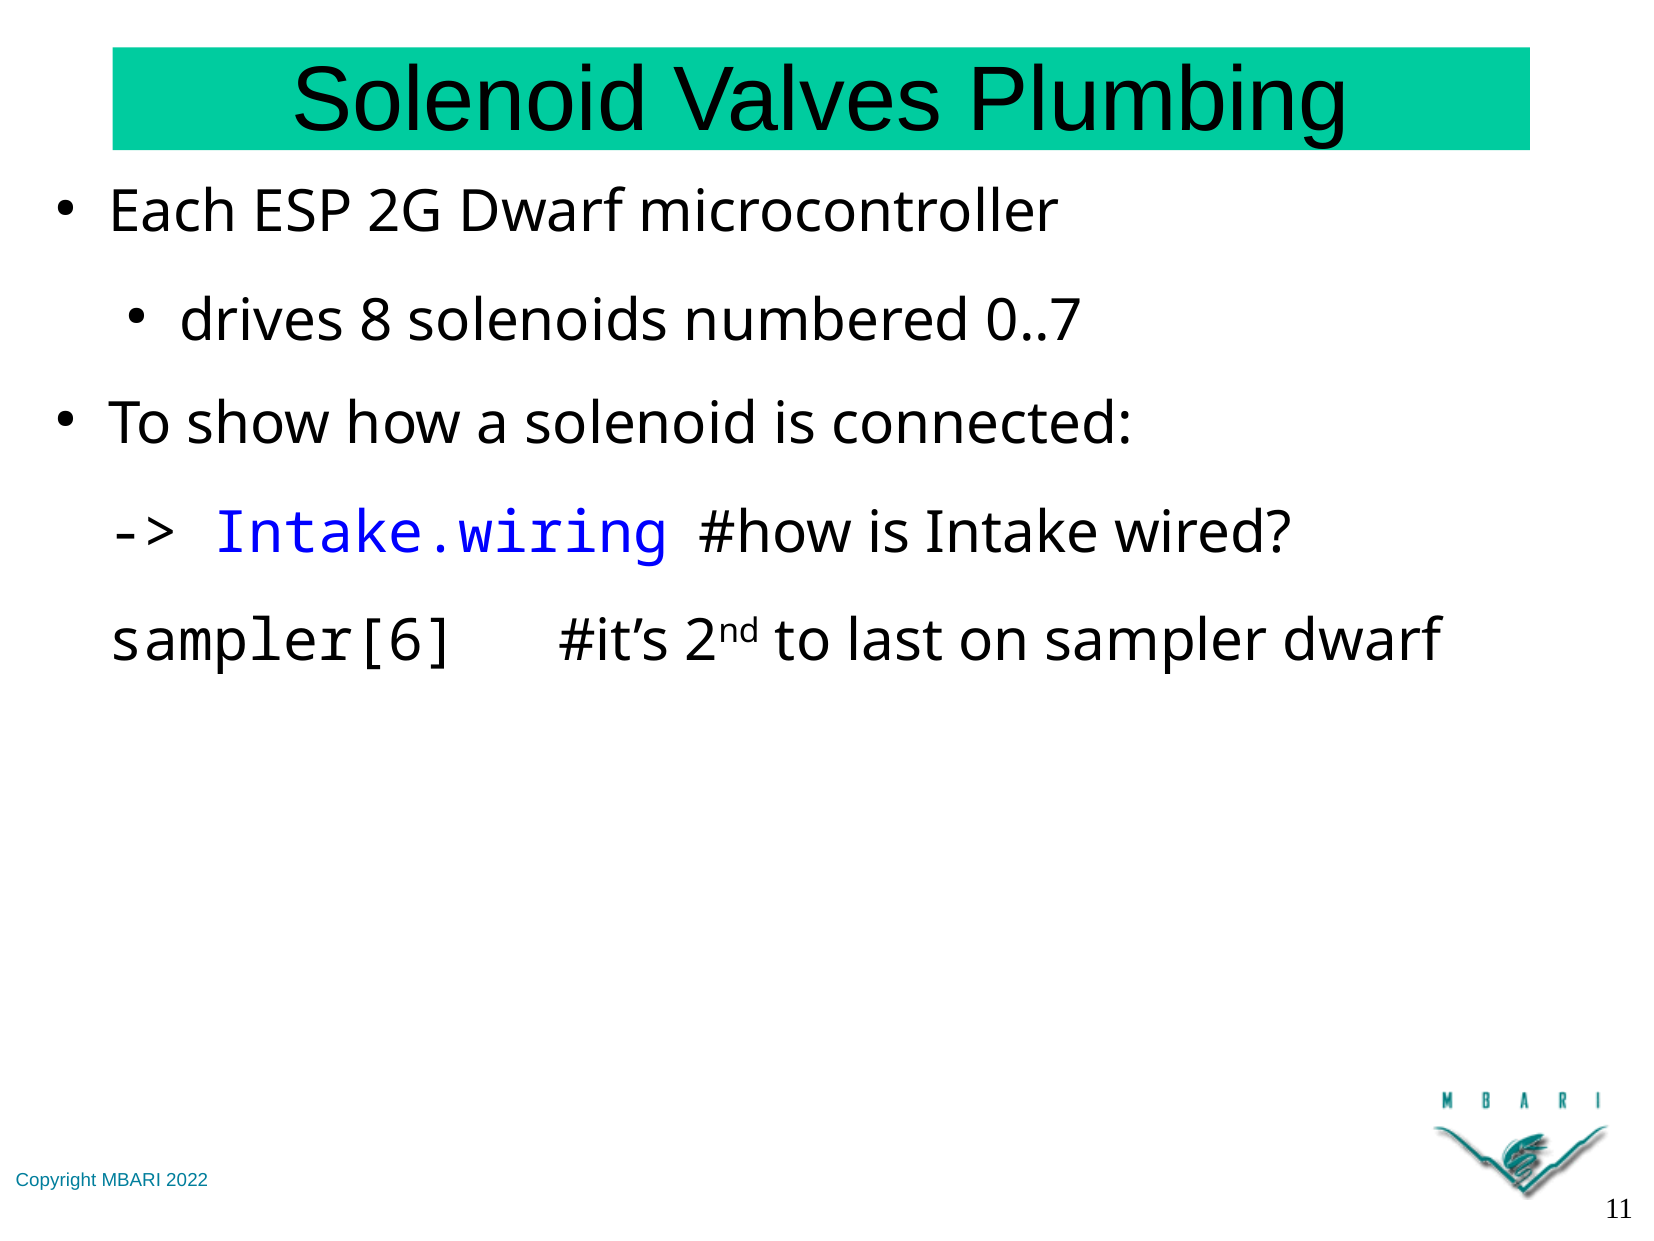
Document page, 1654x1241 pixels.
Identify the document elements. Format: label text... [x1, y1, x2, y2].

title Solenoid Valves Plumbing [112, 47, 1530, 151]
list Each ESP 2G Dwarf microcontroller drives 8 solenoids numbered 0..7 To show how a solenoid is connected: -> Intake.wiring #how is Intake wired? sampler[6] #it’s 2nd to last on sampler dwarf [37, 169, 1613, 1138]
picture [1426, 1138, 1613, 1200]
